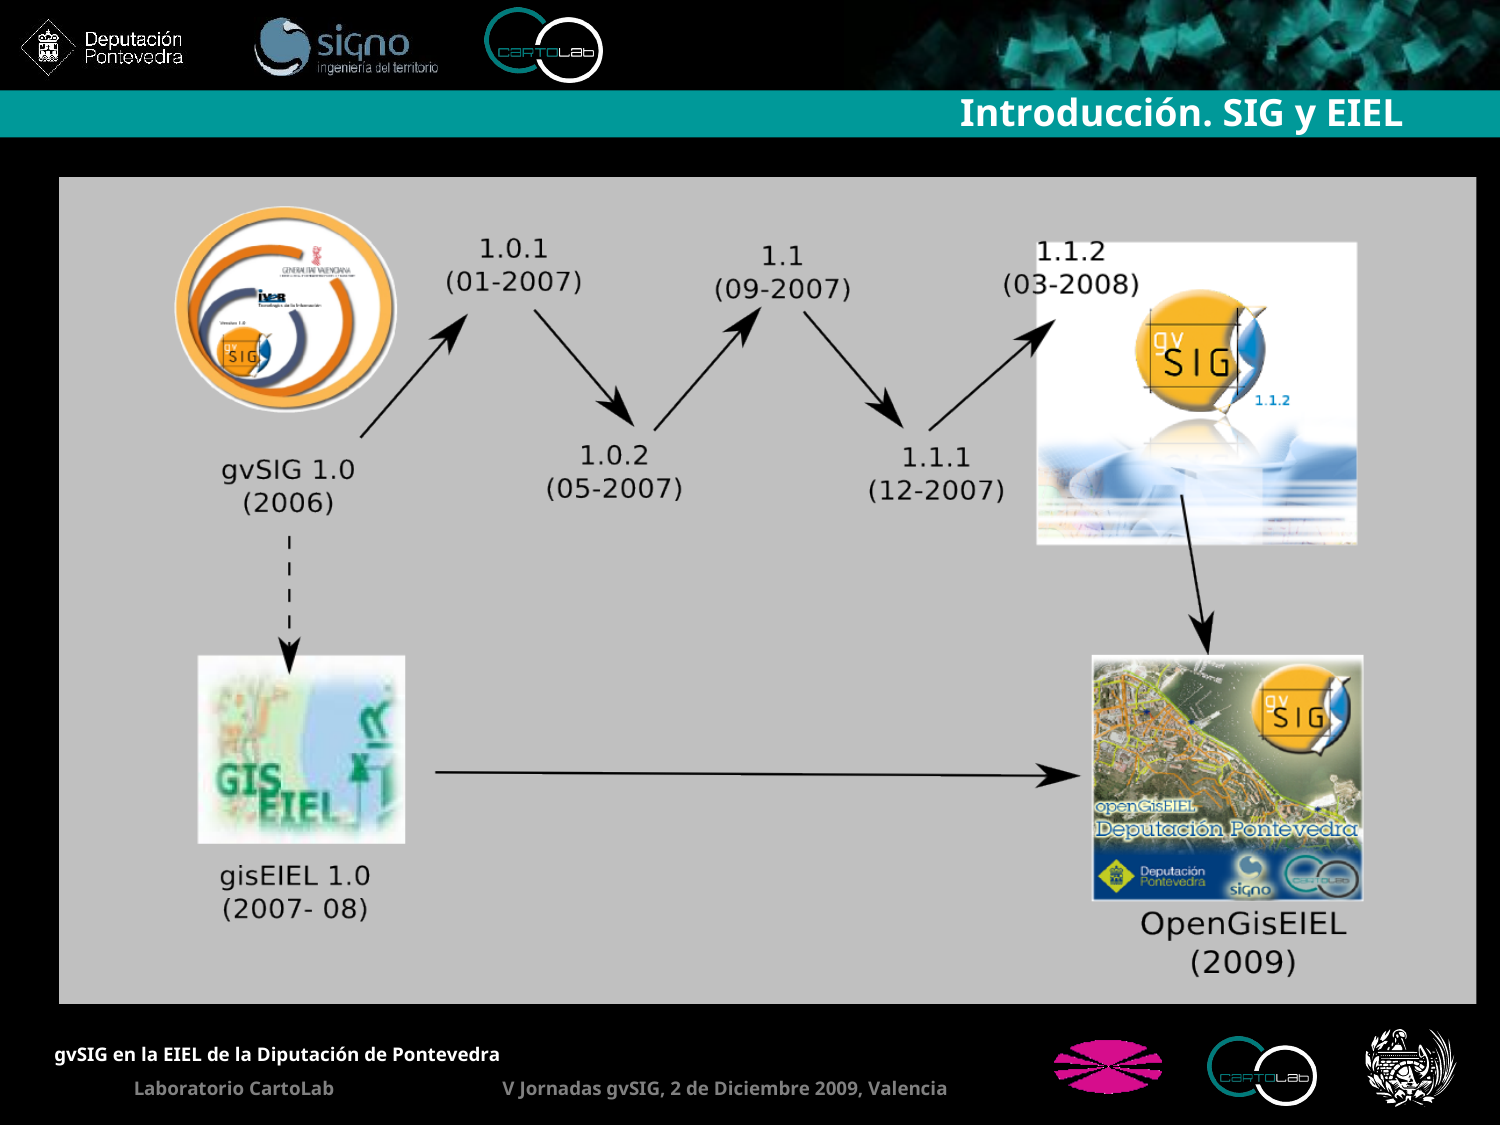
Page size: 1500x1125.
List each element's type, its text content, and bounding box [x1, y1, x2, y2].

picture [1207, 1036, 1317, 1106]
picture [844, 0, 1500, 90]
picture [484, 7, 603, 83]
picture [0, 0, 438, 90]
text_box Introducción. SIG y EIEL [945, 82, 1496, 142]
picture [166, 171, 1388, 993]
picture [1052, 1038, 1164, 1095]
text_box [59, 177, 1477, 1004]
